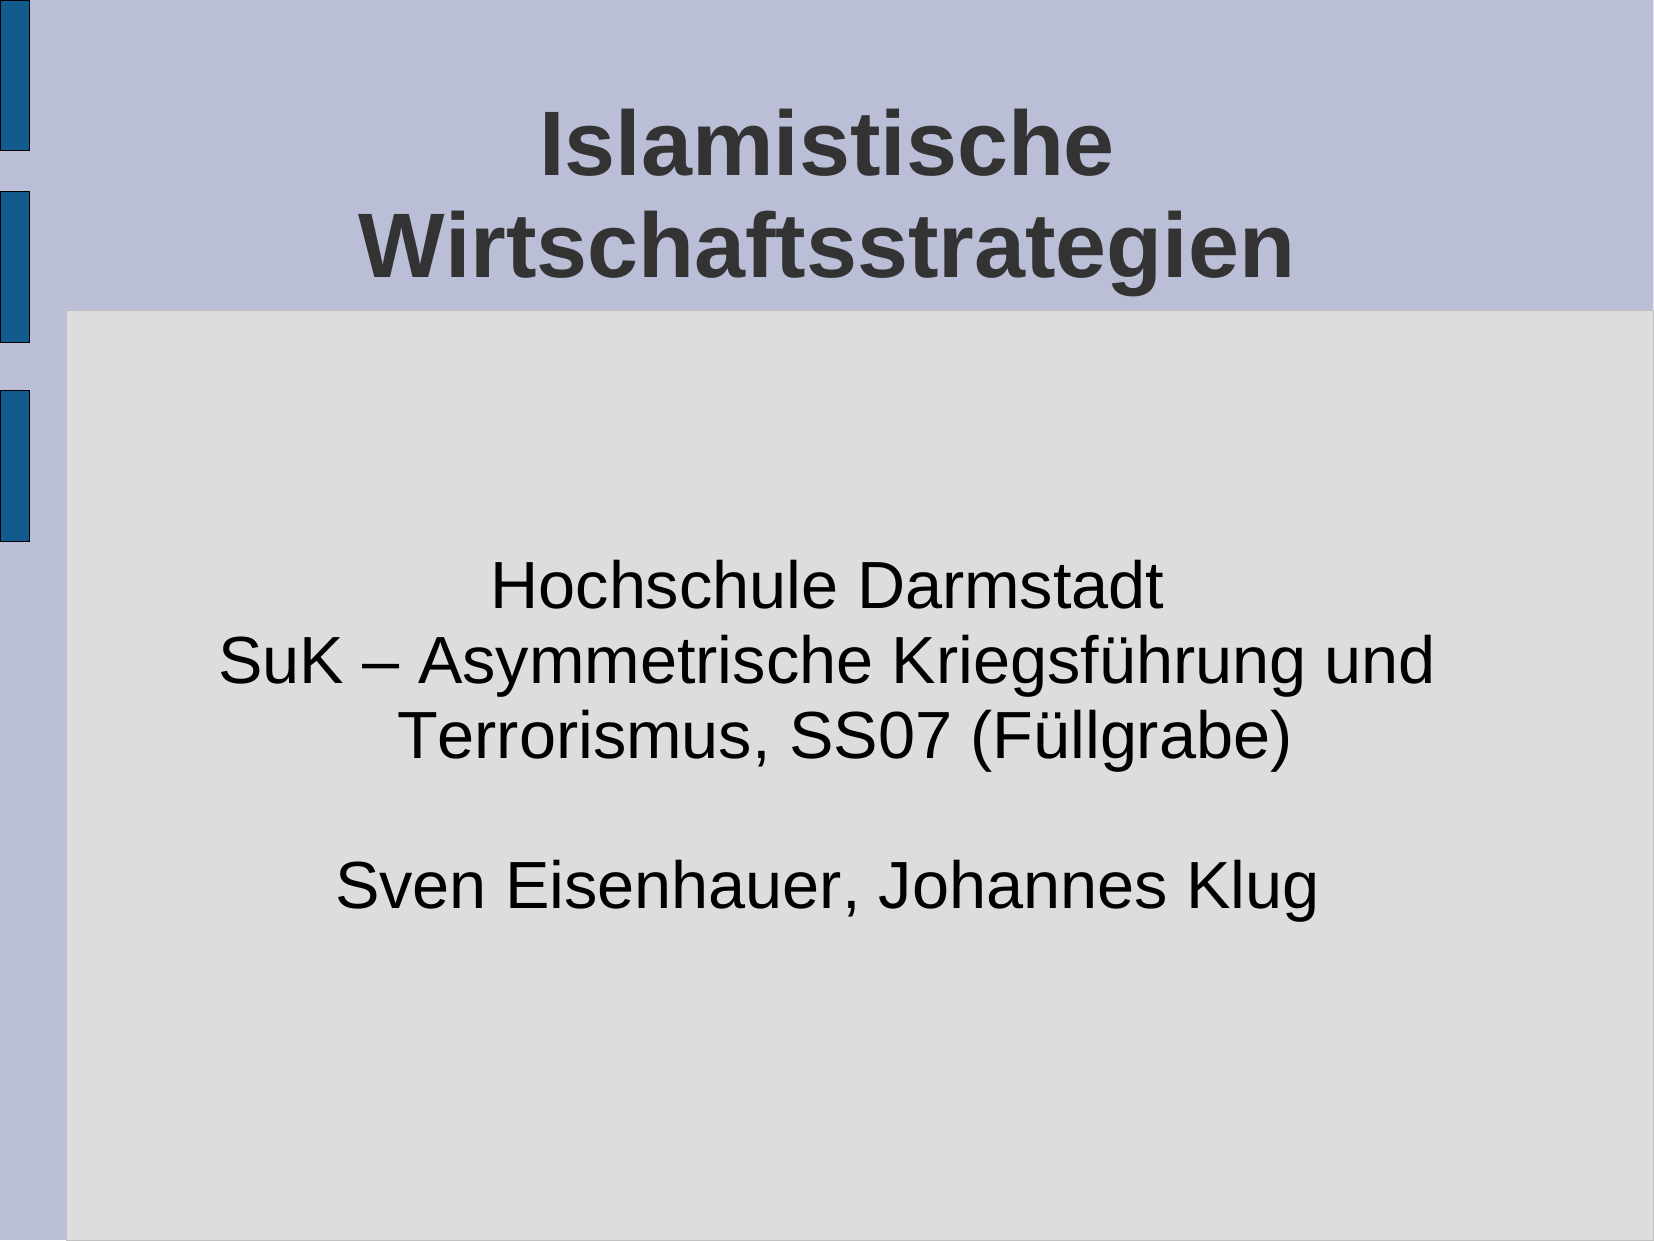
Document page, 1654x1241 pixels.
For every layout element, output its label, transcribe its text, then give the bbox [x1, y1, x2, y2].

title Islamistische Wirtschaftsstrategien [121, 87, 1534, 302]
subtitle Hochschule Darmstadt SuK – Asymmetrische Kriegsführung und Terrorismus, SS07 (Füllgrabe) Sven Eisenhauer, Johannes Klug [121, 344, 1534, 1127]
